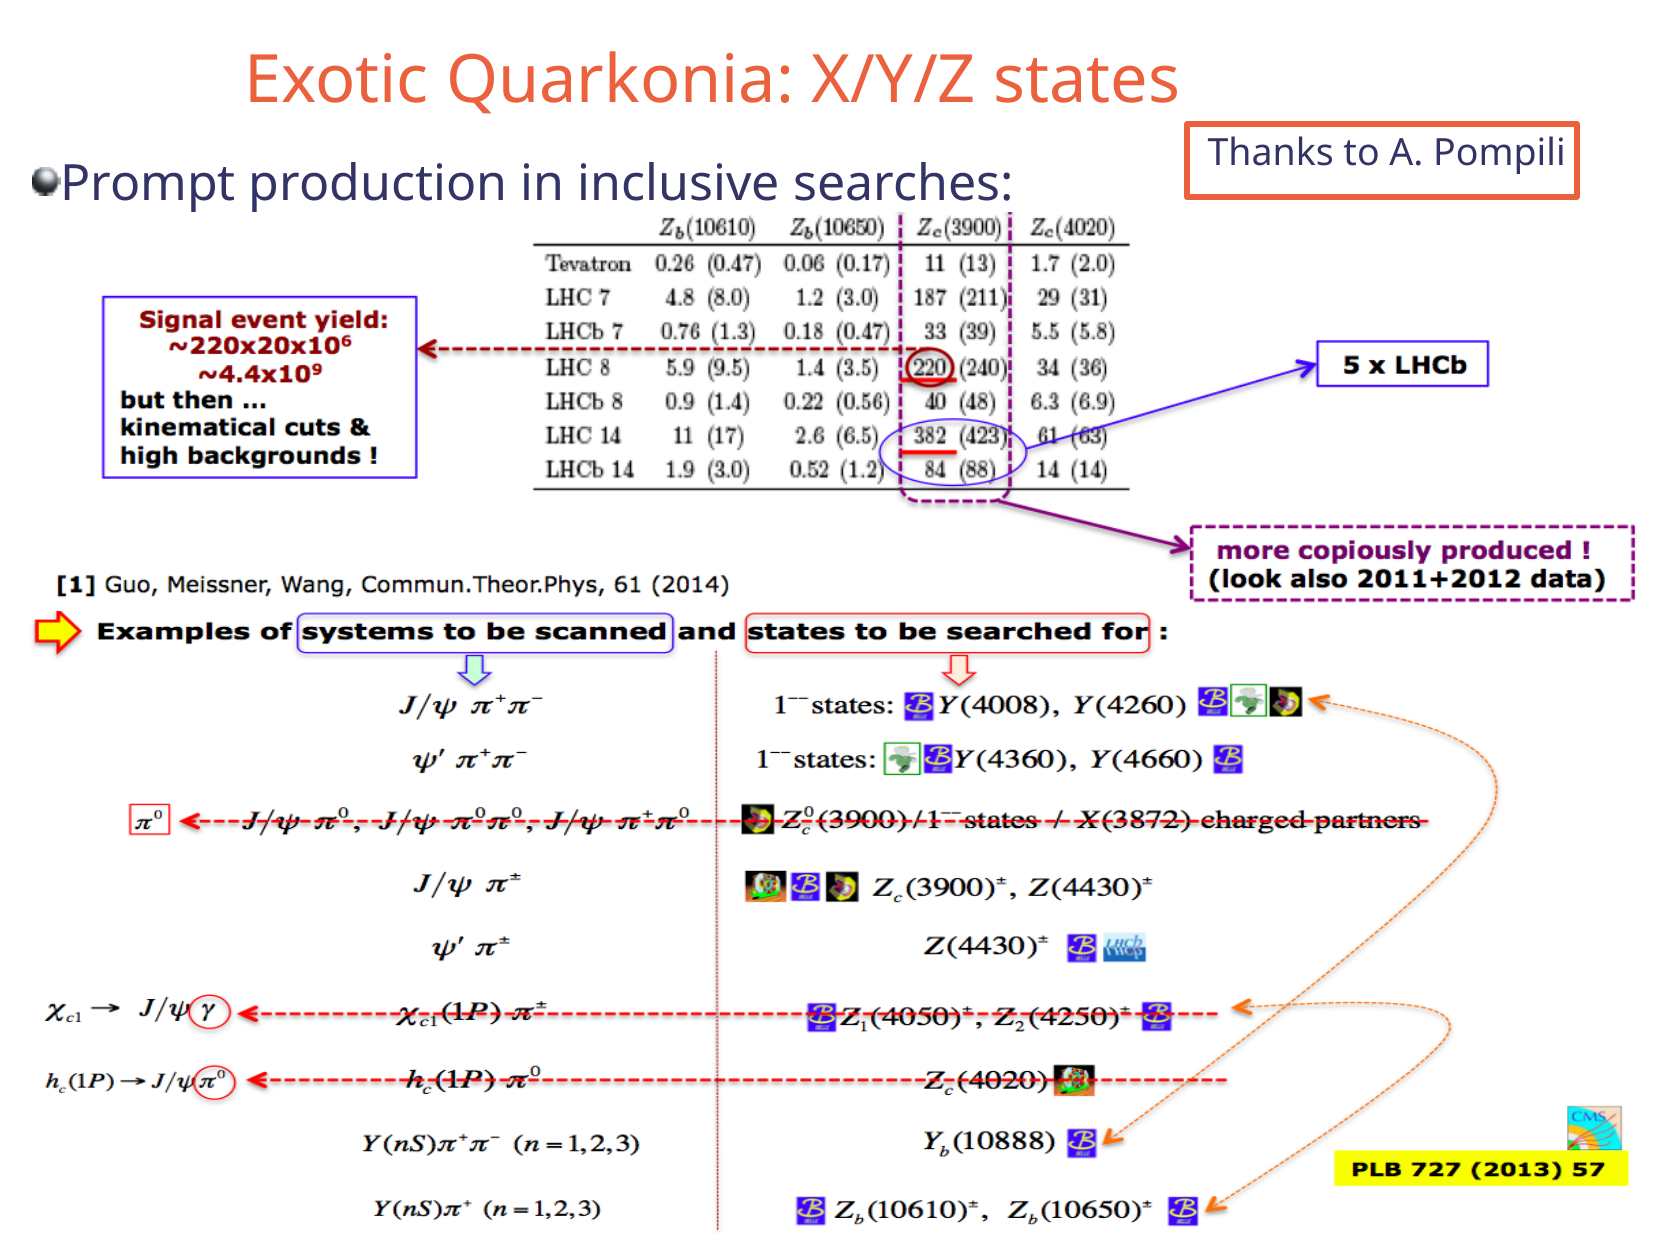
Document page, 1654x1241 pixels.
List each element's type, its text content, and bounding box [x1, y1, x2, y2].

text_box Prompt production in inclusive searches: [1190, 127, 1574, 194]
text_box Thanks to A. Pompili [1192, 127, 1574, 191]
text_box Prompt production in inclusive searches: [17, 82, 1654, 240]
picture [0, 212, 1652, 1241]
text_box Thanks to A. Pompili [1192, 118, 1654, 191]
text_box Exotic Quarkonia: X/Y/Z states [17, 23, 1654, 82]
